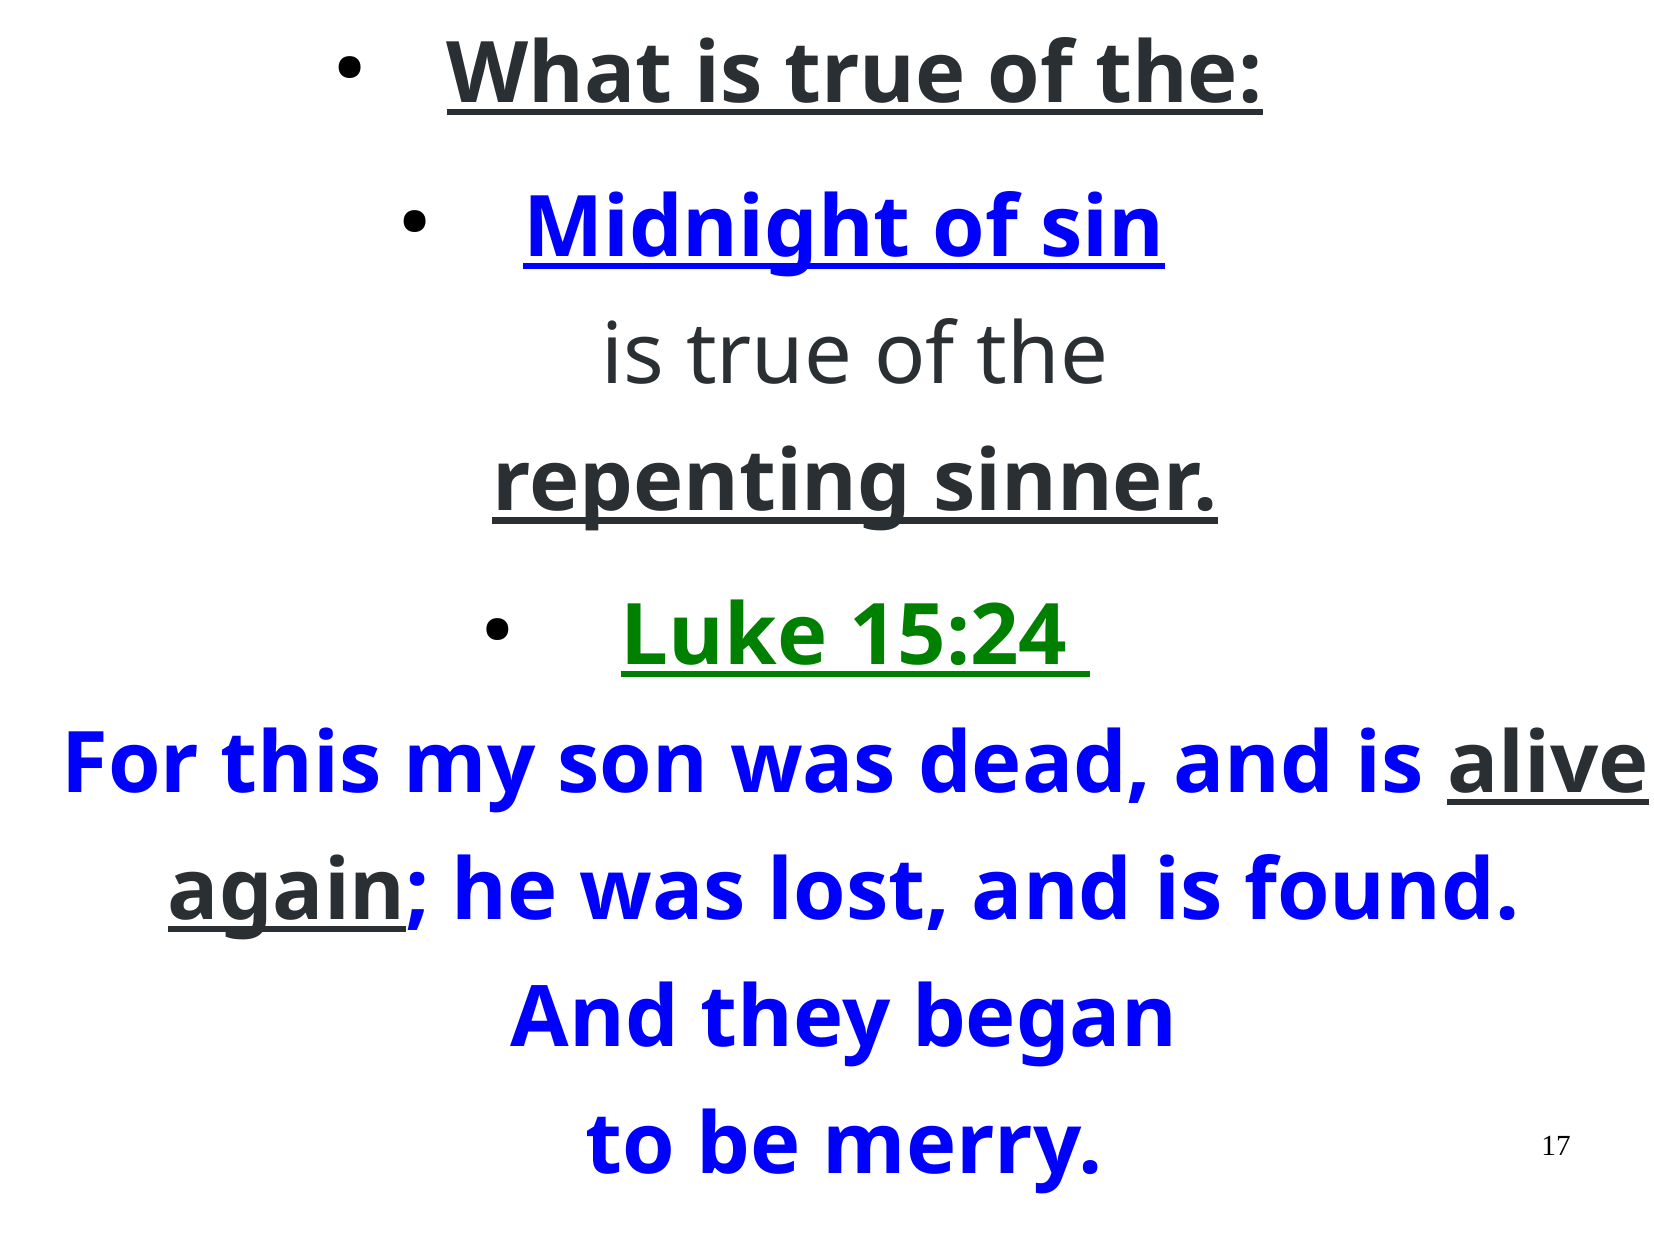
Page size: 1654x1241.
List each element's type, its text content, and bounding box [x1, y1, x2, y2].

list What is true of the: Midnight of sin is true of the repenting sinner. Luke 15:24 For this my son was dead, and is alive again; he was lost, and is found. And they began to be merry. [0, 0, 1651, 1238]
